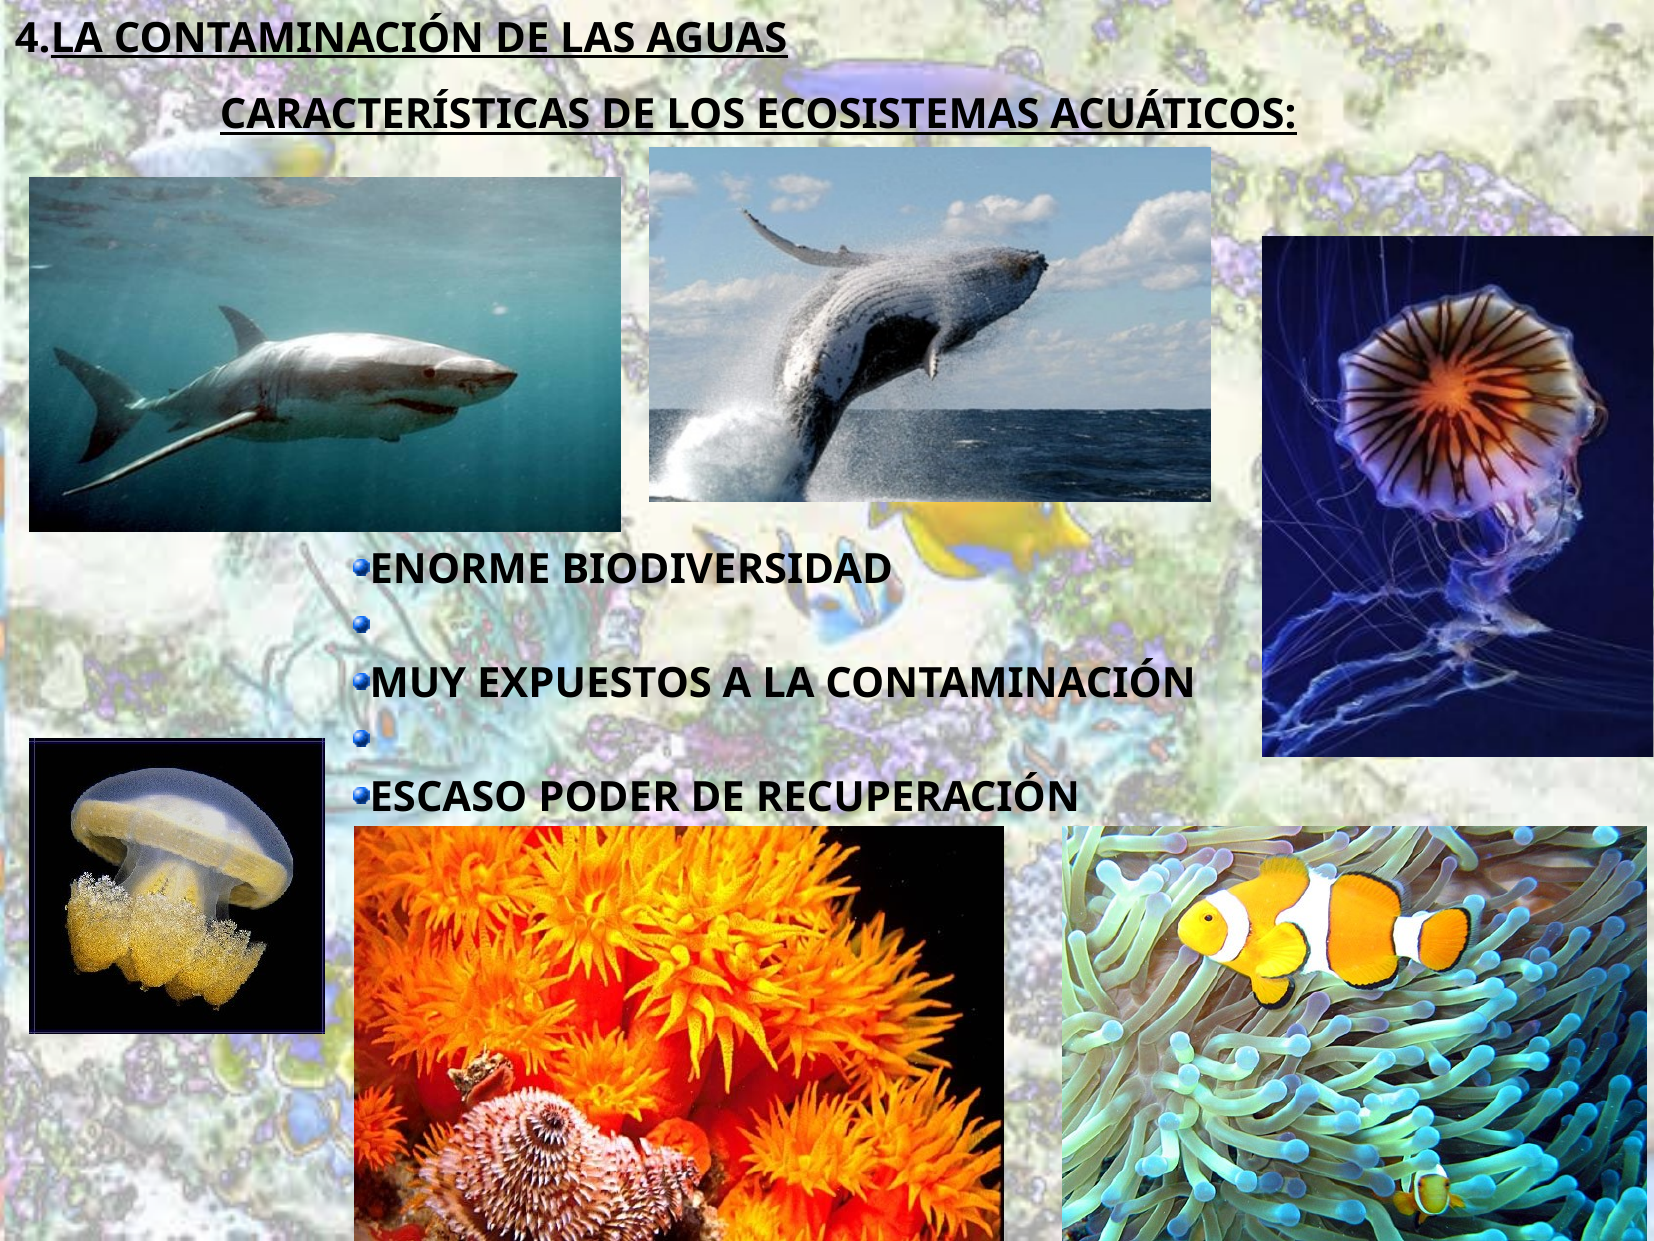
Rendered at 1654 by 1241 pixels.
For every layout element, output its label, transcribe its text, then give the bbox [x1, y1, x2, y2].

picture [0, 0, 1654, 1241]
text_box CARACTERÍSTICAS DE LOS ECOSISTEMAS ACUÁTICOS: [205, 76, 1490, 141]
picture [1553, 1237, 1568, 1241]
text_box 4.LA CONTAMINACIÓN DE LAS AGUAS [0, 0, 905, 65]
text_box ENORME BIODIVERSIDAD MUY EXPUESTOS A LA CONTAMINACIÓN ESCASO PODER DE RECUPERACIÓN [339, 531, 1317, 794]
